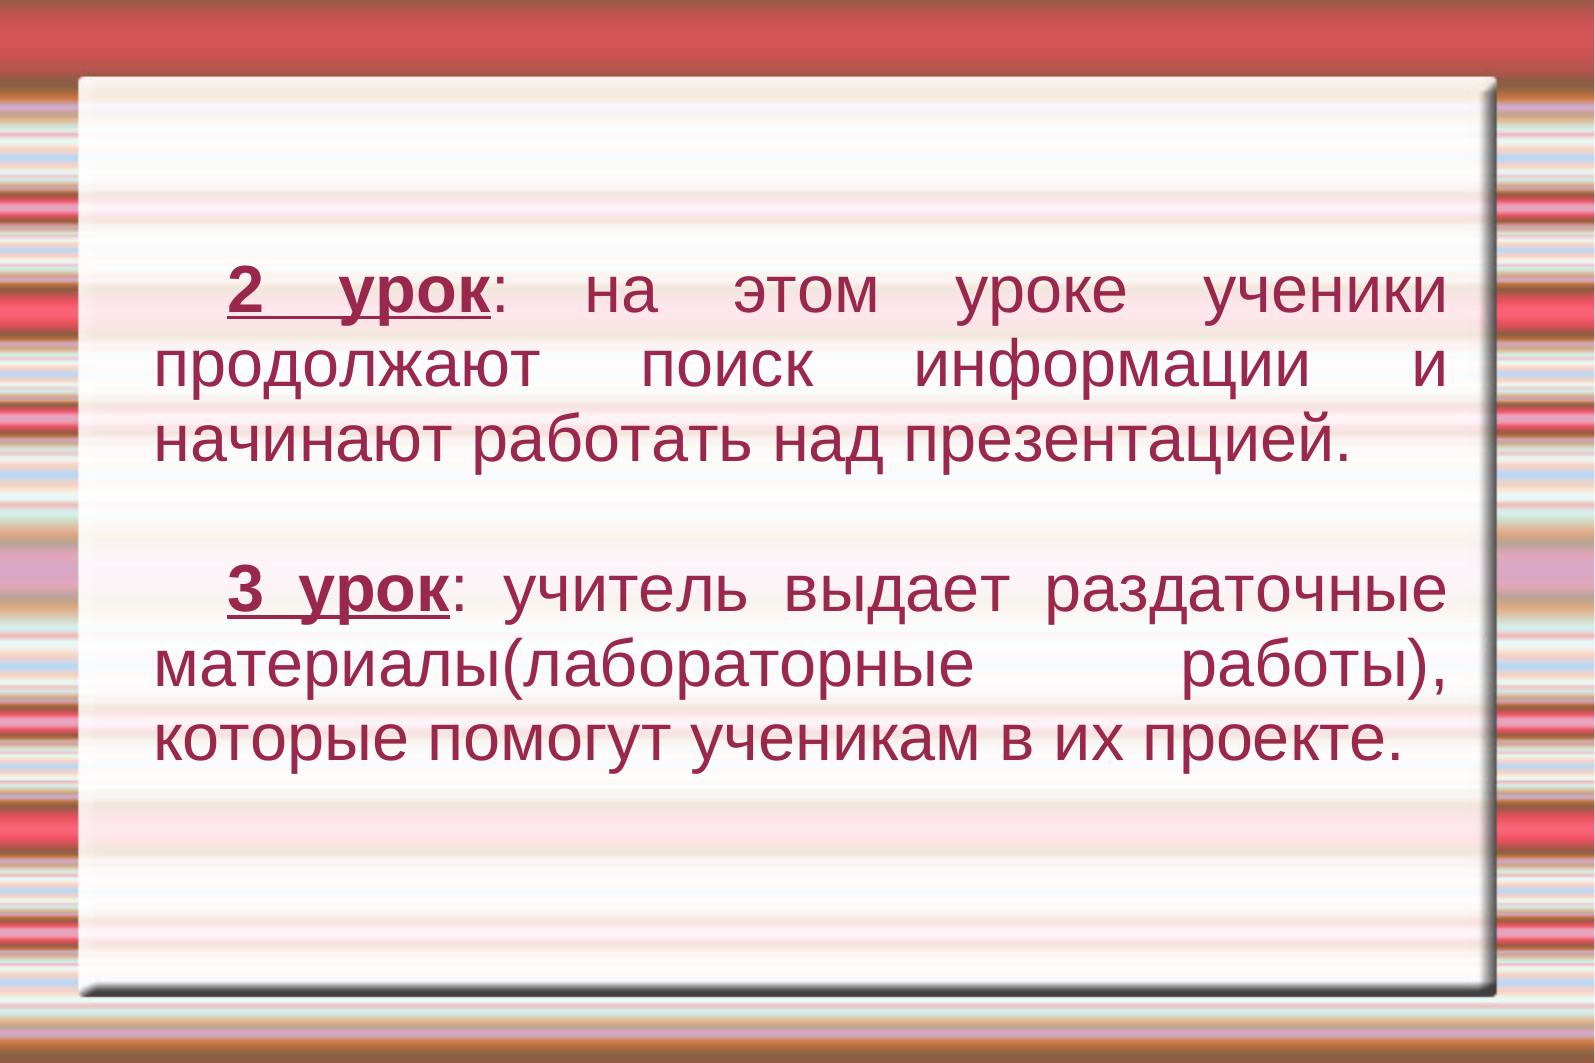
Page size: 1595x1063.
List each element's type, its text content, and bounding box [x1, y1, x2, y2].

subtitle 2 урок: на этом уроке ученики продолжают поиск информации и начинают работать над презентацией. 3 урок: учитель выдает раздаточные материалы(лабораторные работы), которые помогут ученикам в их проекте. [118, 170, 1450, 857]
picture [0, 0, 1595, 1063]
